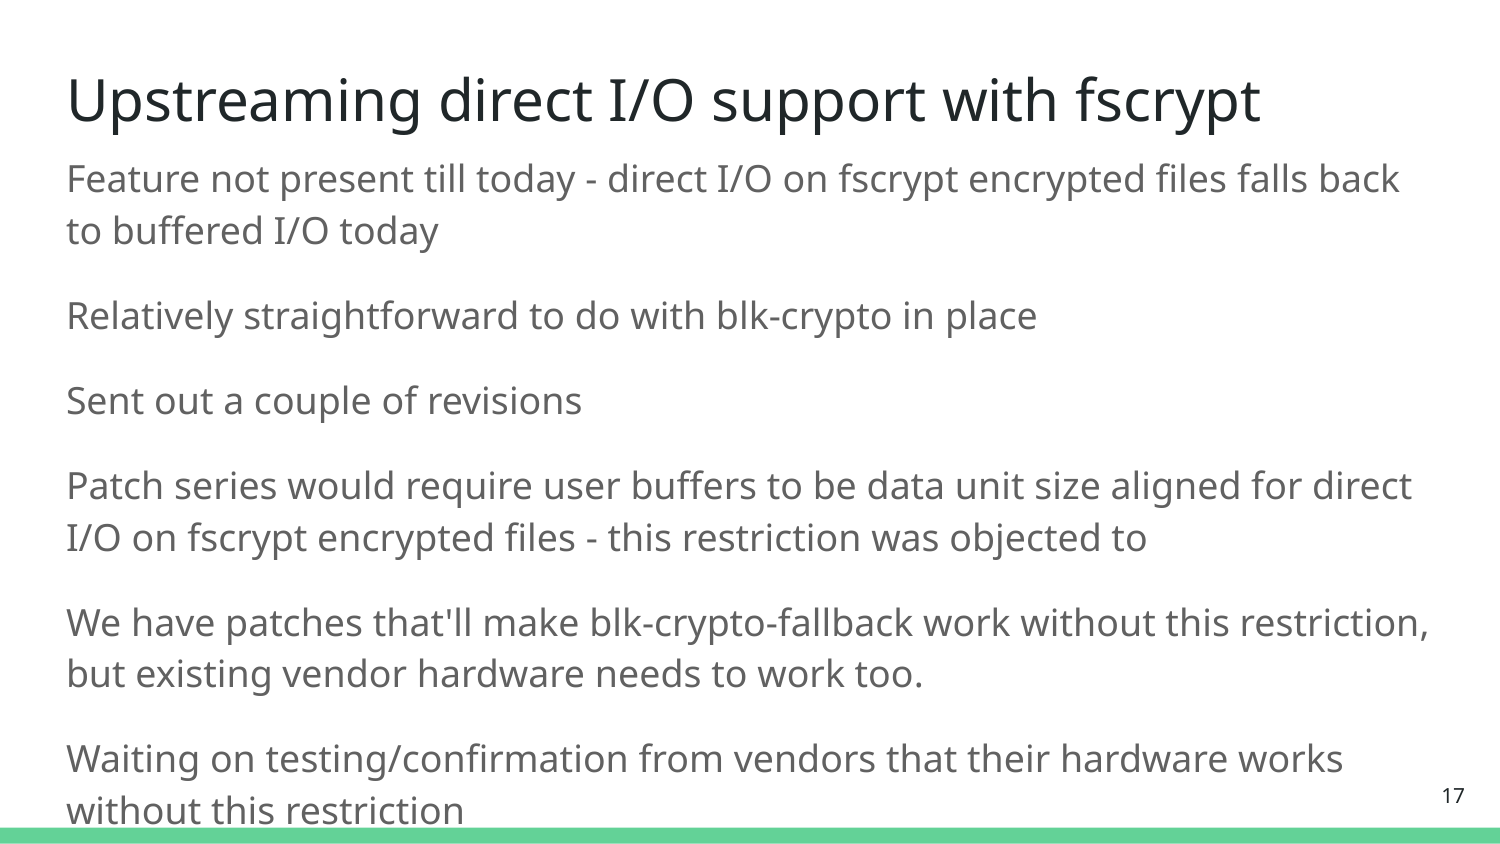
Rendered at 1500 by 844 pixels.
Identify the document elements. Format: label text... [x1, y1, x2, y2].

title Upstreaming direct I/O support with fscrypt [51, 48, 1449, 133]
slide_number <number> [1389, 764, 1480, 830]
list Feature not present till today - direct I/O on fscrypt encrypted files falls back to buffered I/O today Relatively straightforward to do with blk-crypto in place Sent out a couple of revisions Patch series would require user buffers to be data unit size aligned for direct I/O on fscrypt encrypted files - this restriction was objected to We have patches that'll make blk-crypto-fallback work without this restriction, but existing vendor hardware needs to work too. Waiting on testing/confirmation from vendors that their hardware works without this restriction [51, 133, 1449, 694]
